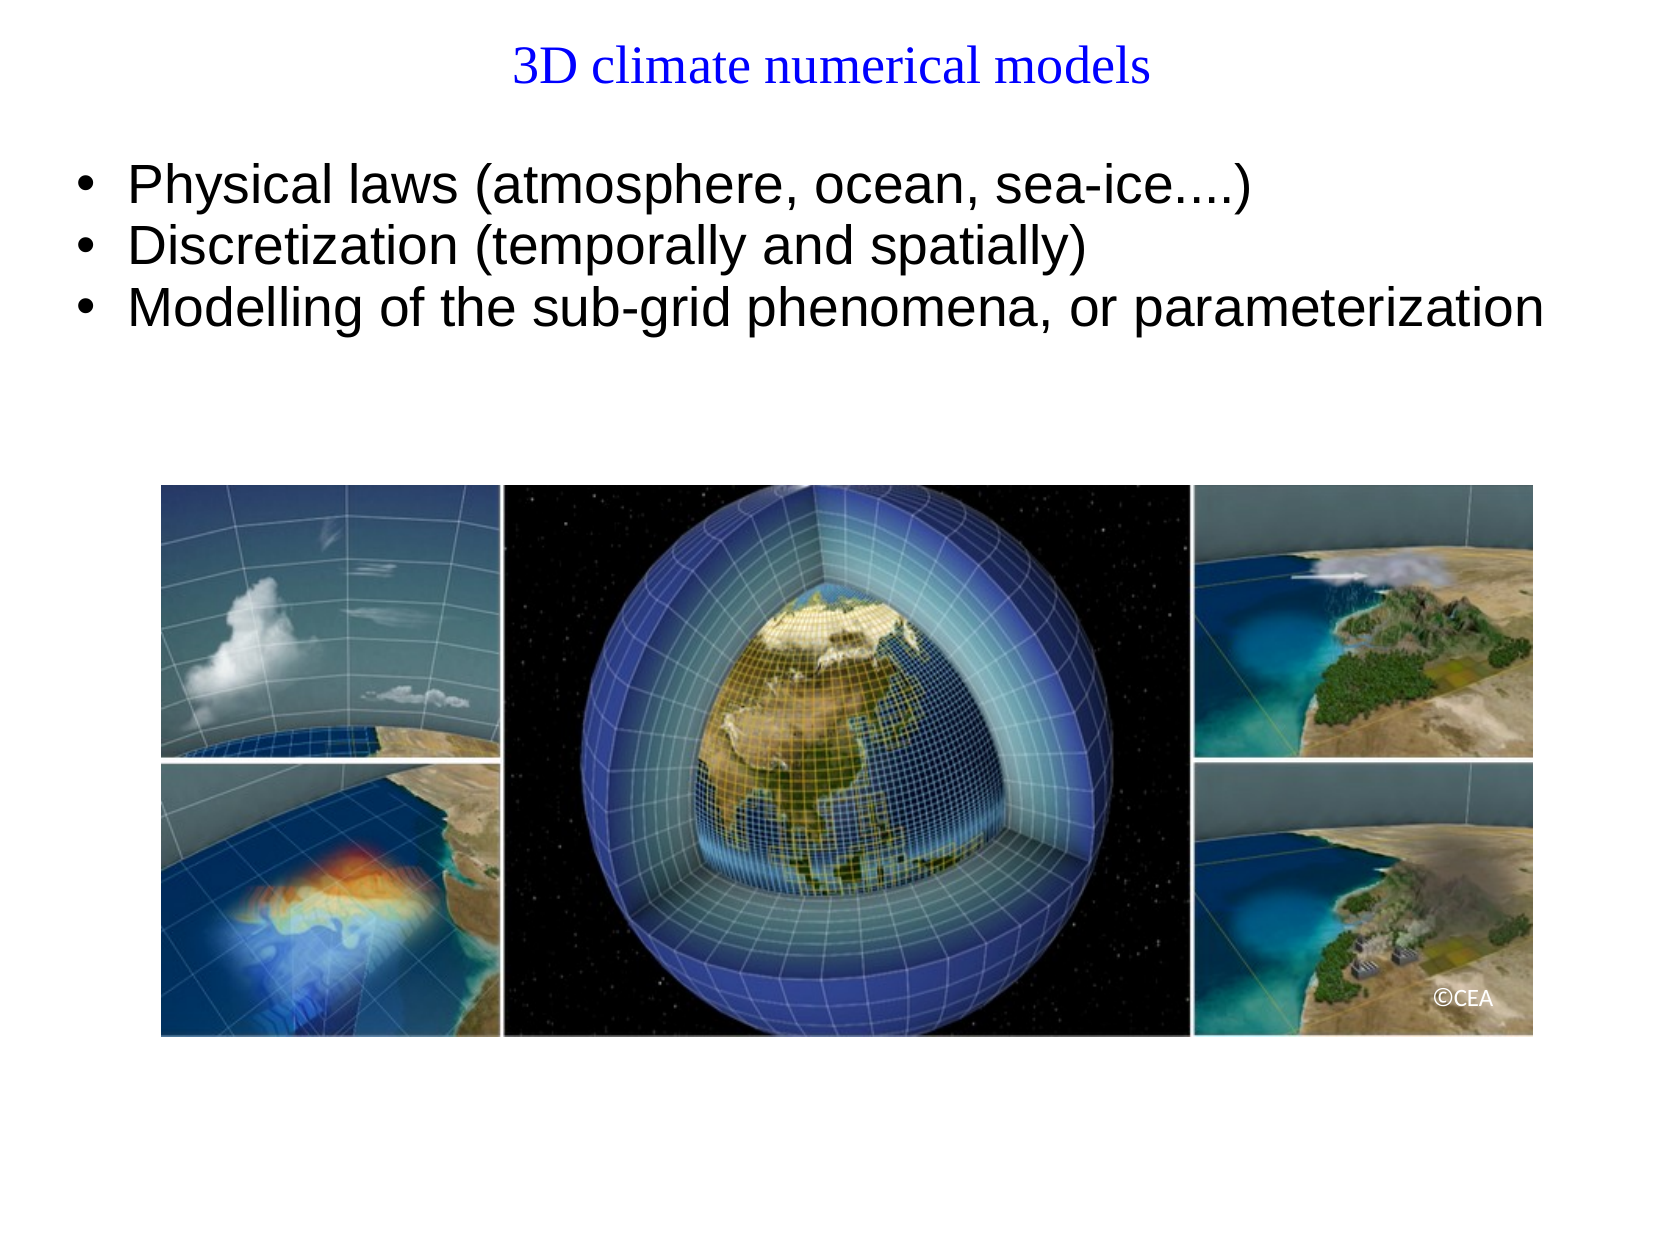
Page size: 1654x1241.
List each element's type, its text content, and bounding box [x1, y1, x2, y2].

text_box Physical laws (atmosphere, ocean, sea-ice....) Discretization (temporally and spatially) Modelling of the sub-grid phenomena, or parameterization [62, 143, 1567, 344]
text_box 3D climate numerical models [43, 6, 1621, 124]
picture [161, 485, 1533, 1037]
text_box ©CEA [1418, 974, 1513, 1022]
